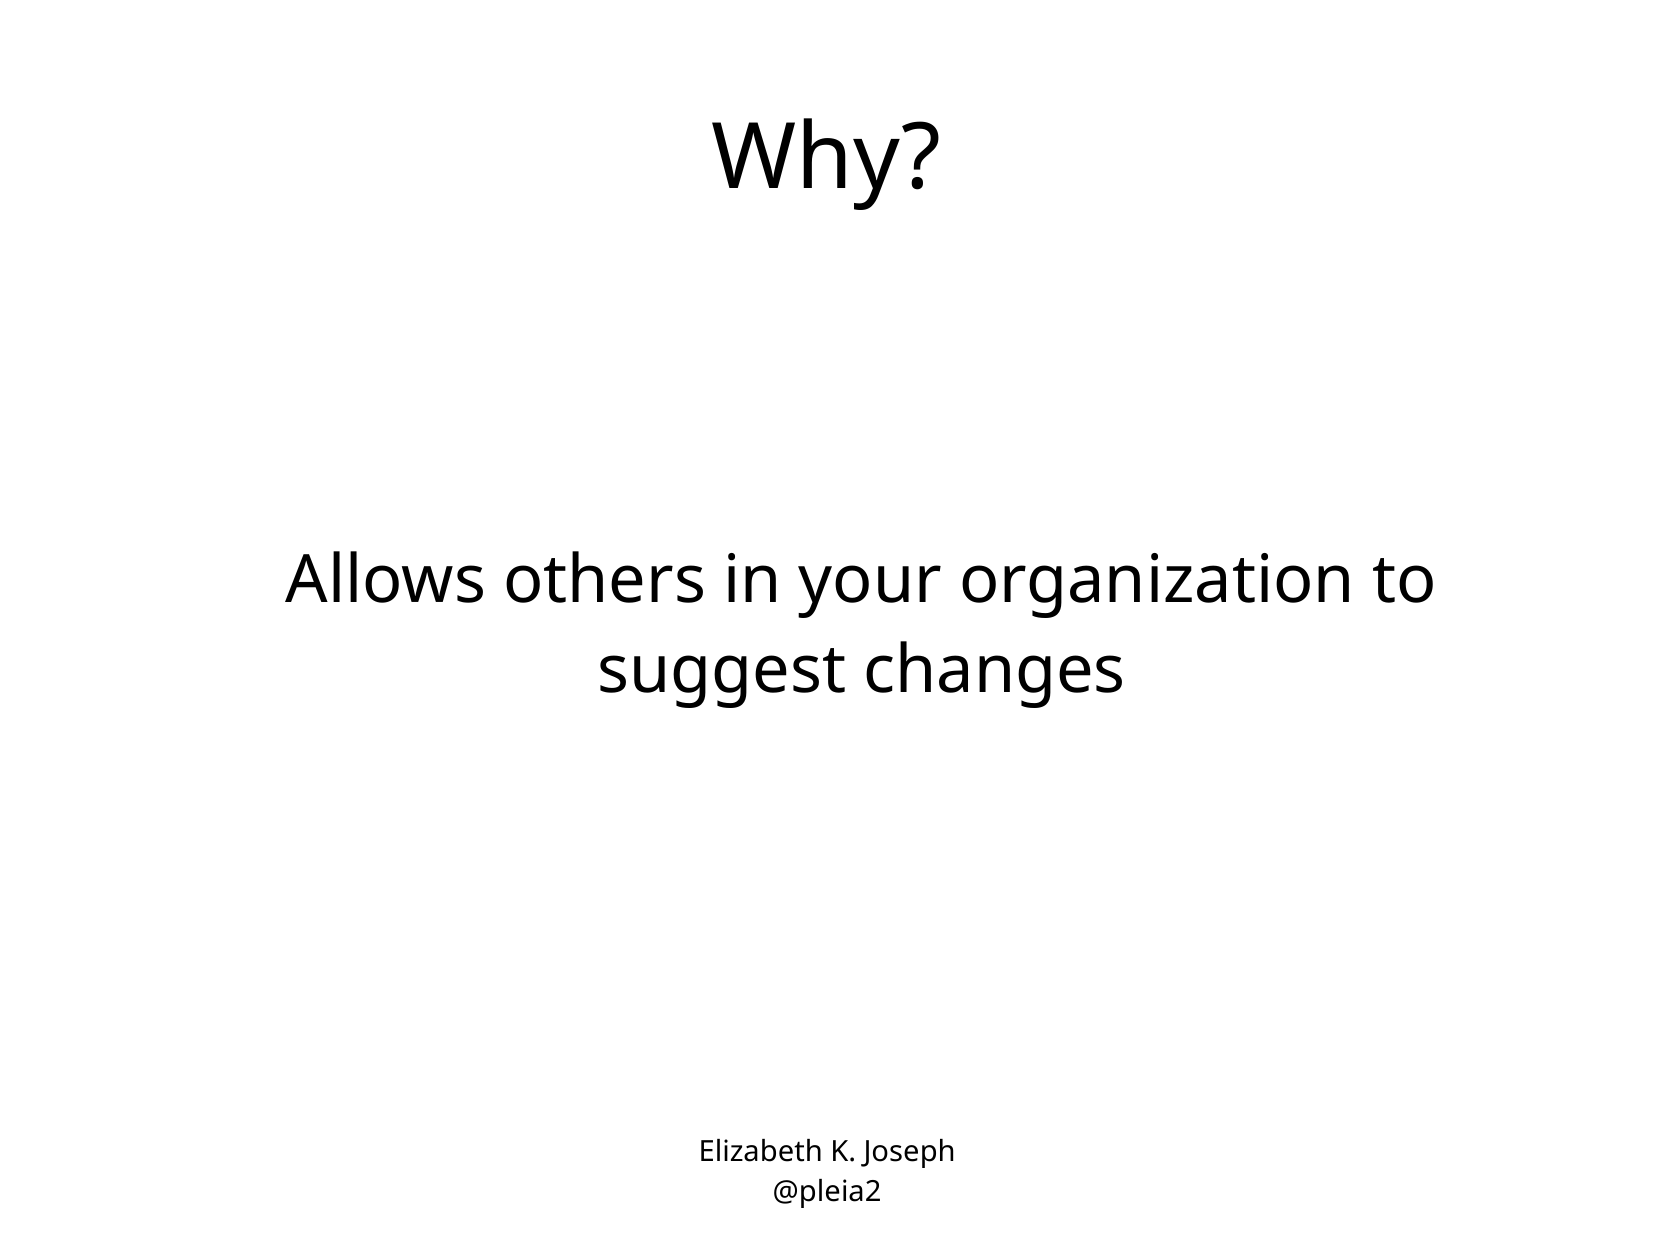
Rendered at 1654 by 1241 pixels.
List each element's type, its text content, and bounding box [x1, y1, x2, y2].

list Allows others in your organization to suggest changes [82, 290, 1571, 1010]
title Why? [82, 49, 1571, 257]
